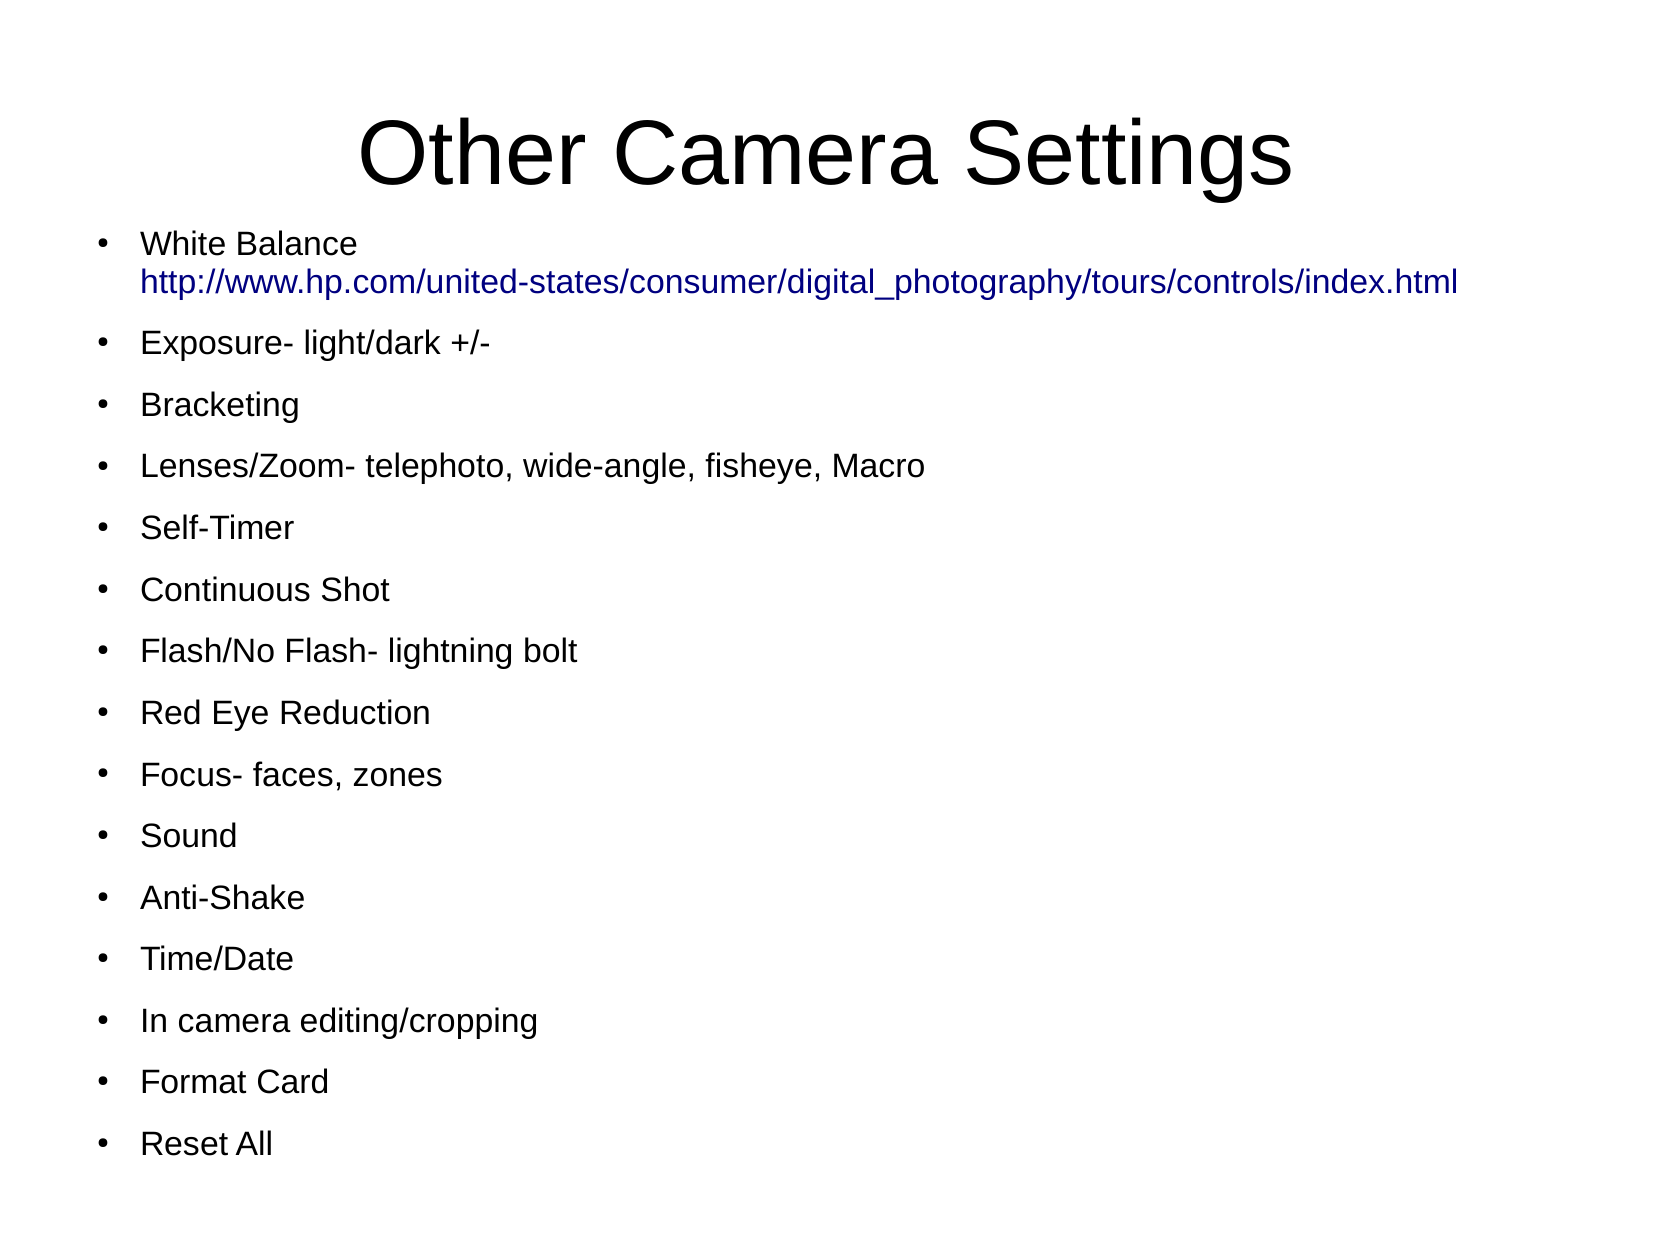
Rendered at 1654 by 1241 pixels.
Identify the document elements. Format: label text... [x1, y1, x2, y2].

title Other Camera Settings [82, 49, 1571, 225]
list White Balance http://www.hp.com/united-states/consumer/digital_photography/tours/controls/index.html Exposure- light/dark +/- Bracketing Lenses/Zoom- telephoto, wide-angle, fisheye, Macro Self-Timer Continuous Shot Flash/No Flash- lightning bolt Red Eye Reduction Focus- faces, zones Sound Anti-Shake Time/Date In camera editing/cropping Format Card Reset All [82, 225, 1654, 1175]
